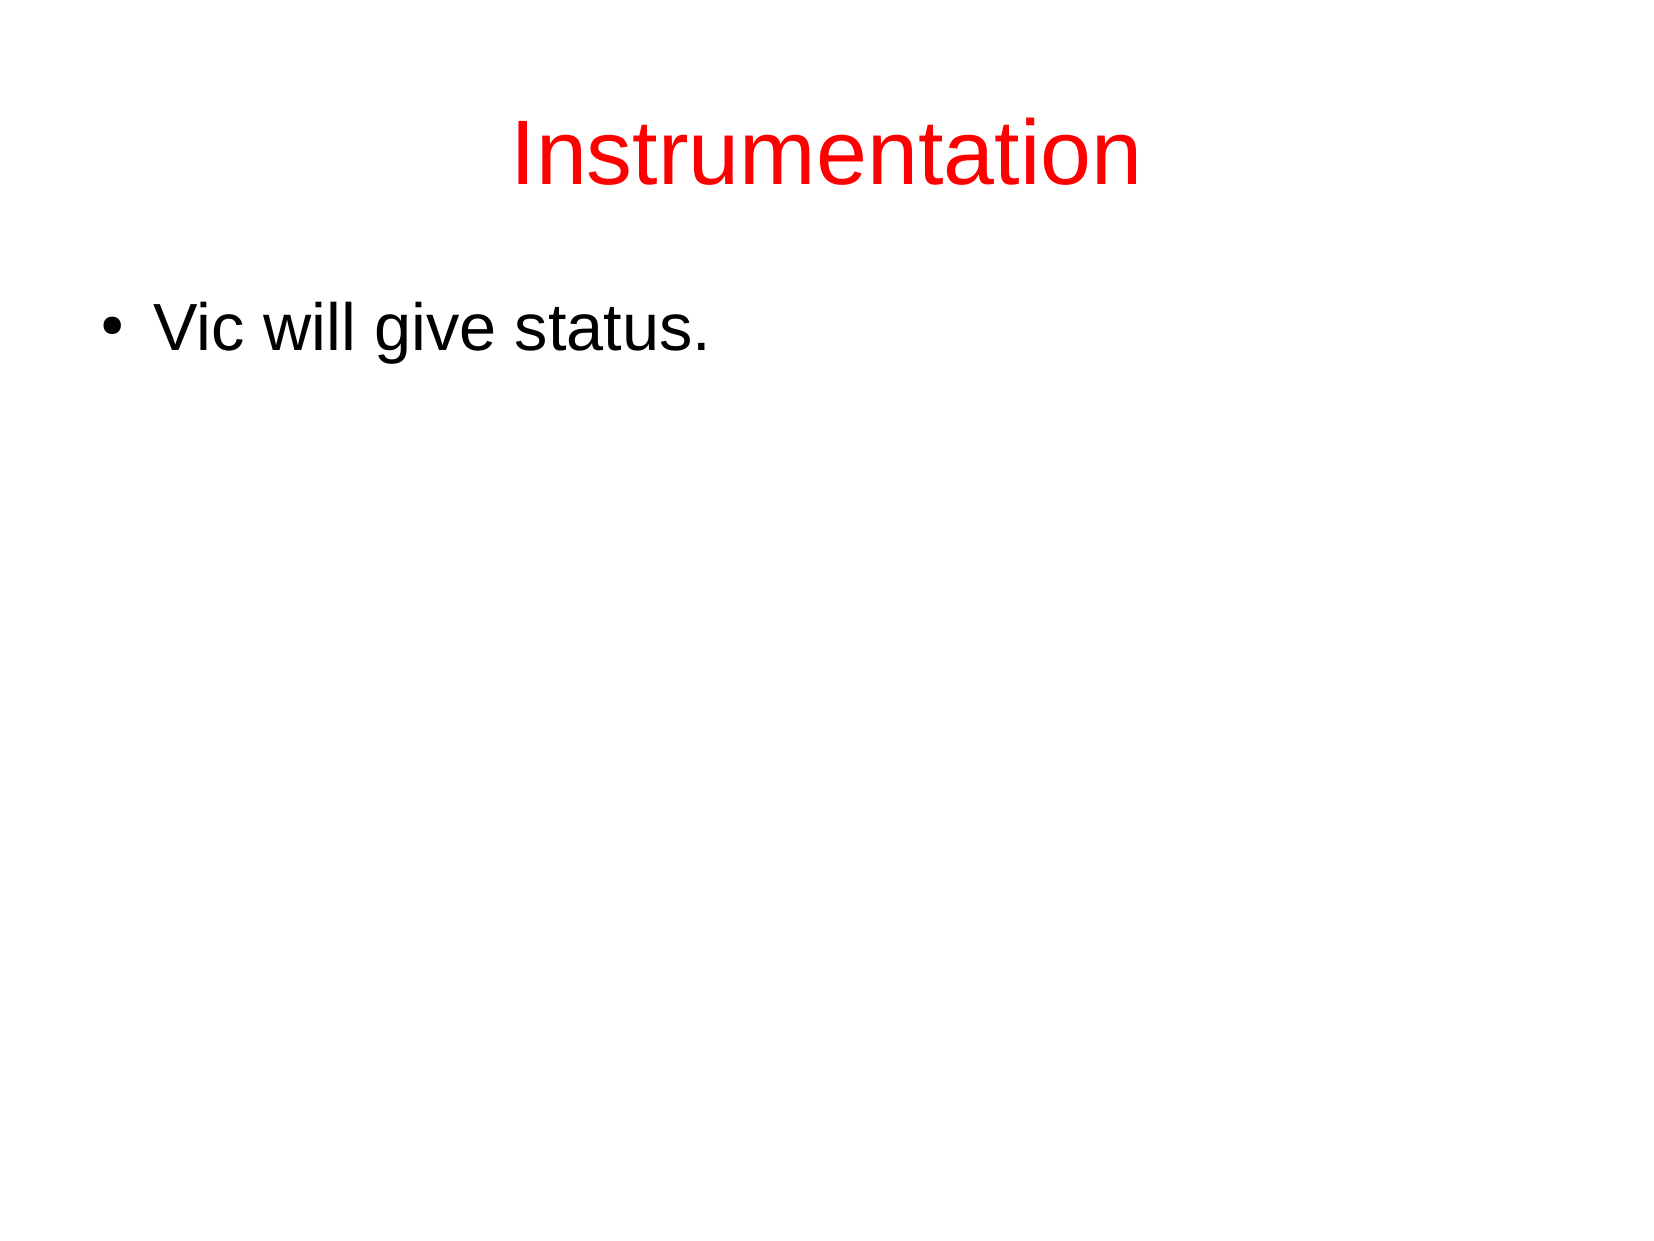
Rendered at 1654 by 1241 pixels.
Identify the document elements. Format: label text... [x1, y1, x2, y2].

title Instrumentation [82, 49, 1571, 257]
list Vic will give status. [82, 290, 1571, 1094]
